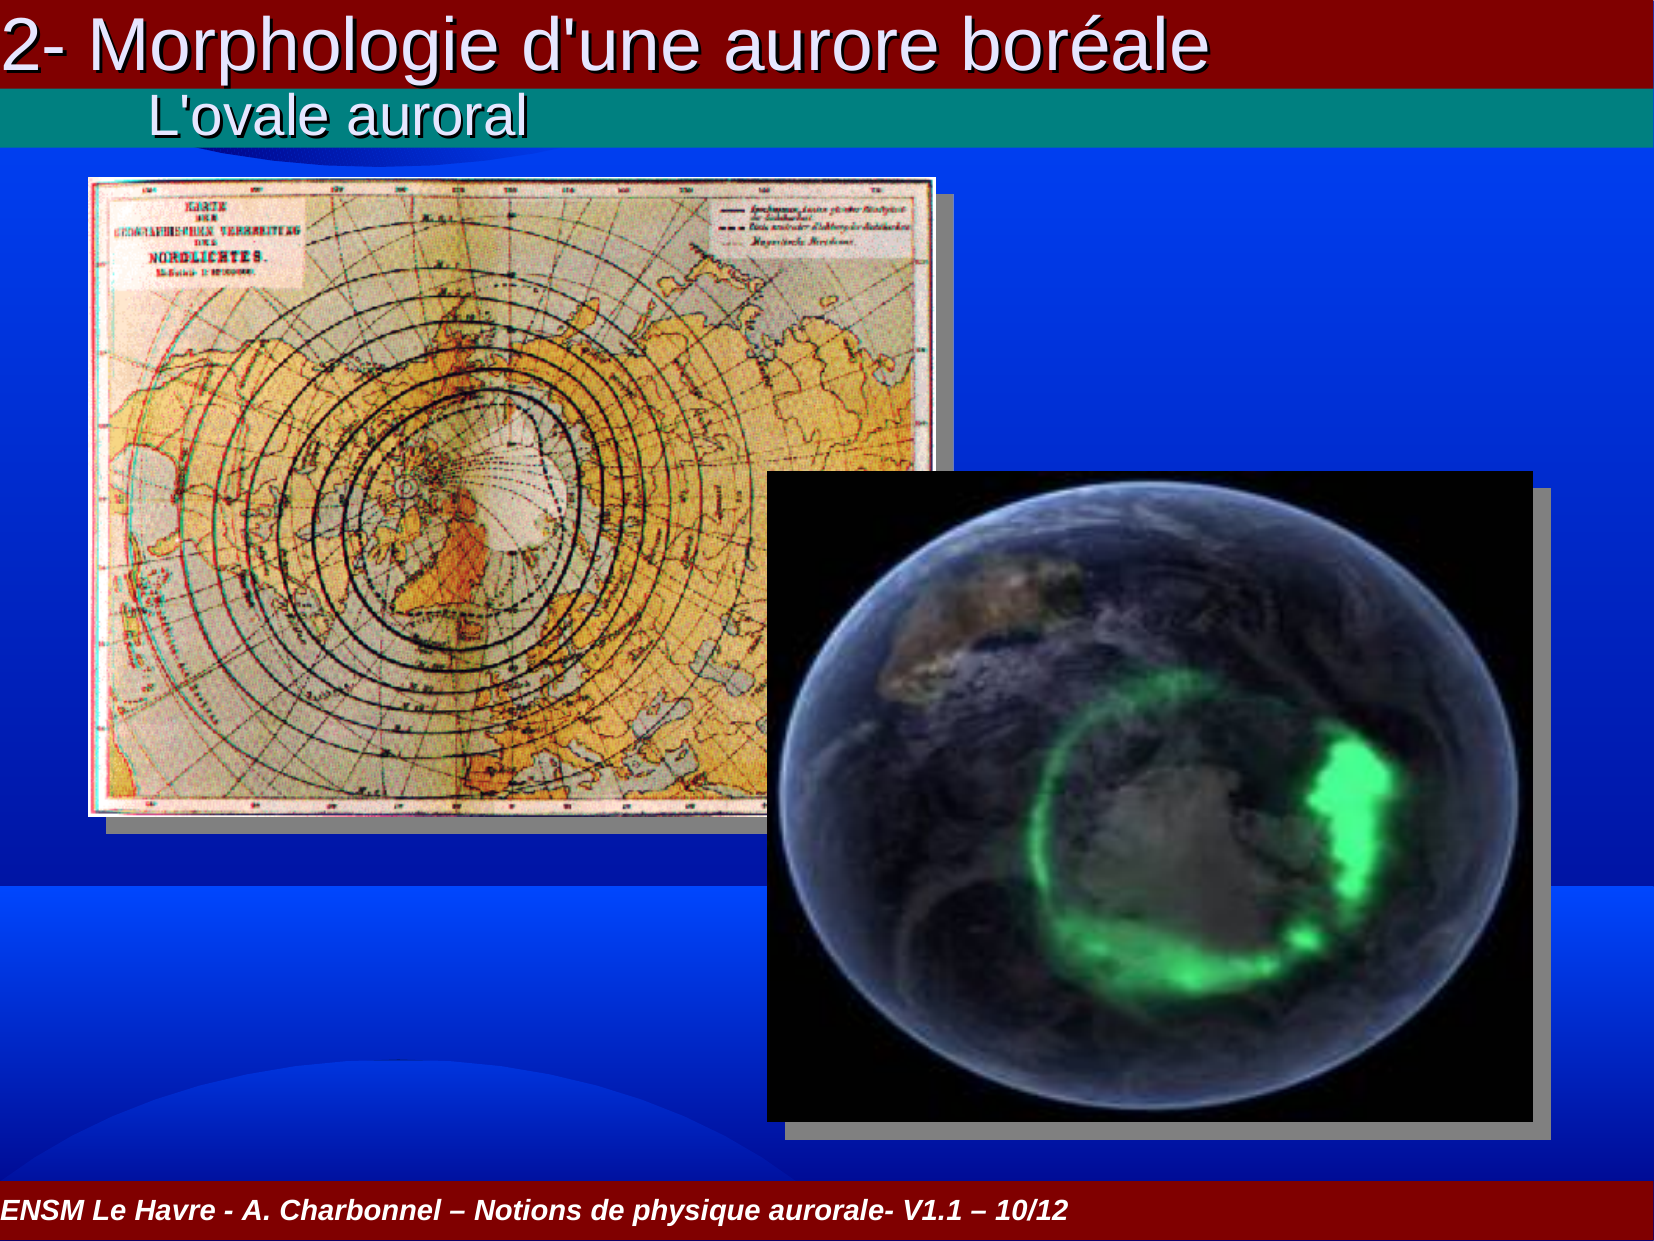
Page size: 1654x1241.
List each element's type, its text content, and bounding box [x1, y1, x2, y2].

text_box ENSM Le Havre - A. Charbonnel – Notions de physique aurorale- V1.1 – 10/12 [0, 1181, 1654, 1241]
title L'ovale auroral [0, 89, 1654, 148]
picture [88, 177, 1533, 1123]
title 2- Morphologie d'une aurore boréale [0, 0, 1654, 89]
